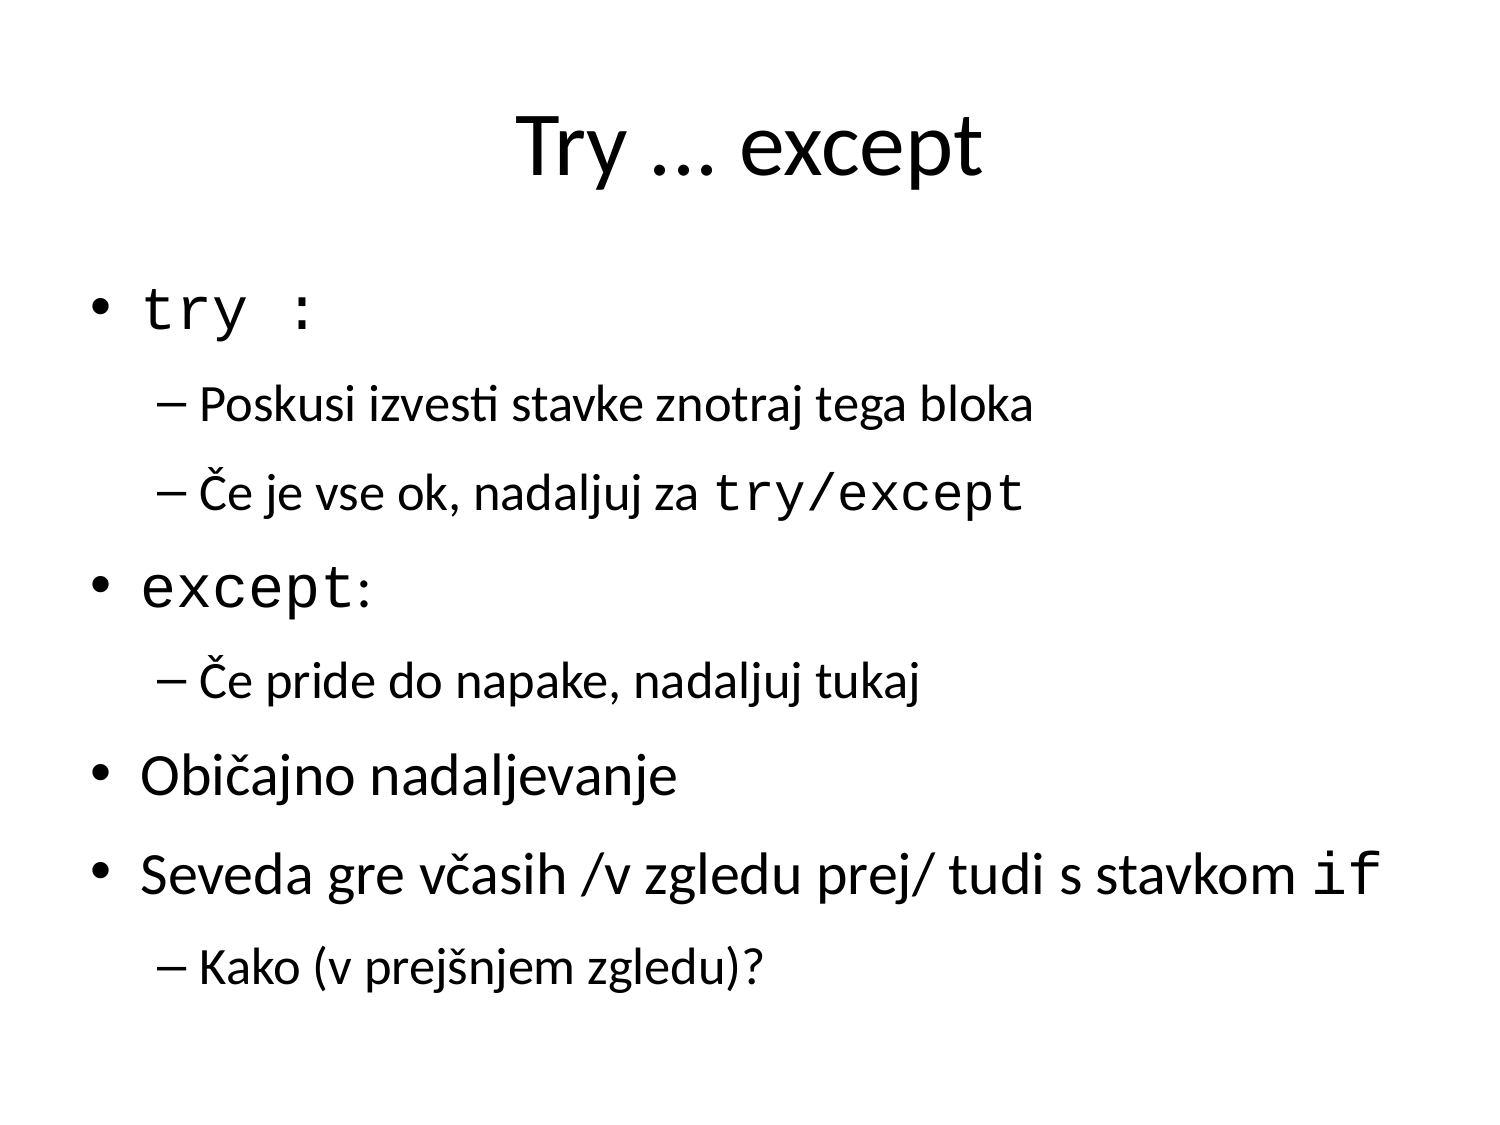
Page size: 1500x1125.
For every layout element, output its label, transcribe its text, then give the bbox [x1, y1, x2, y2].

title Try ... except [75, 45, 1425, 233]
list try : Poskusi izvesti stavke znotraj tega bloka Če je vse ok, nadaljuj za try/except except: Če pride do napake, nadaljuj tukaj Običajno nadaljevanje Seveda gre včasih /v zgledu prej/ tudi s stavkom if Kako (v prejšnjem zgledu)? [75, 262, 1425, 1005]
